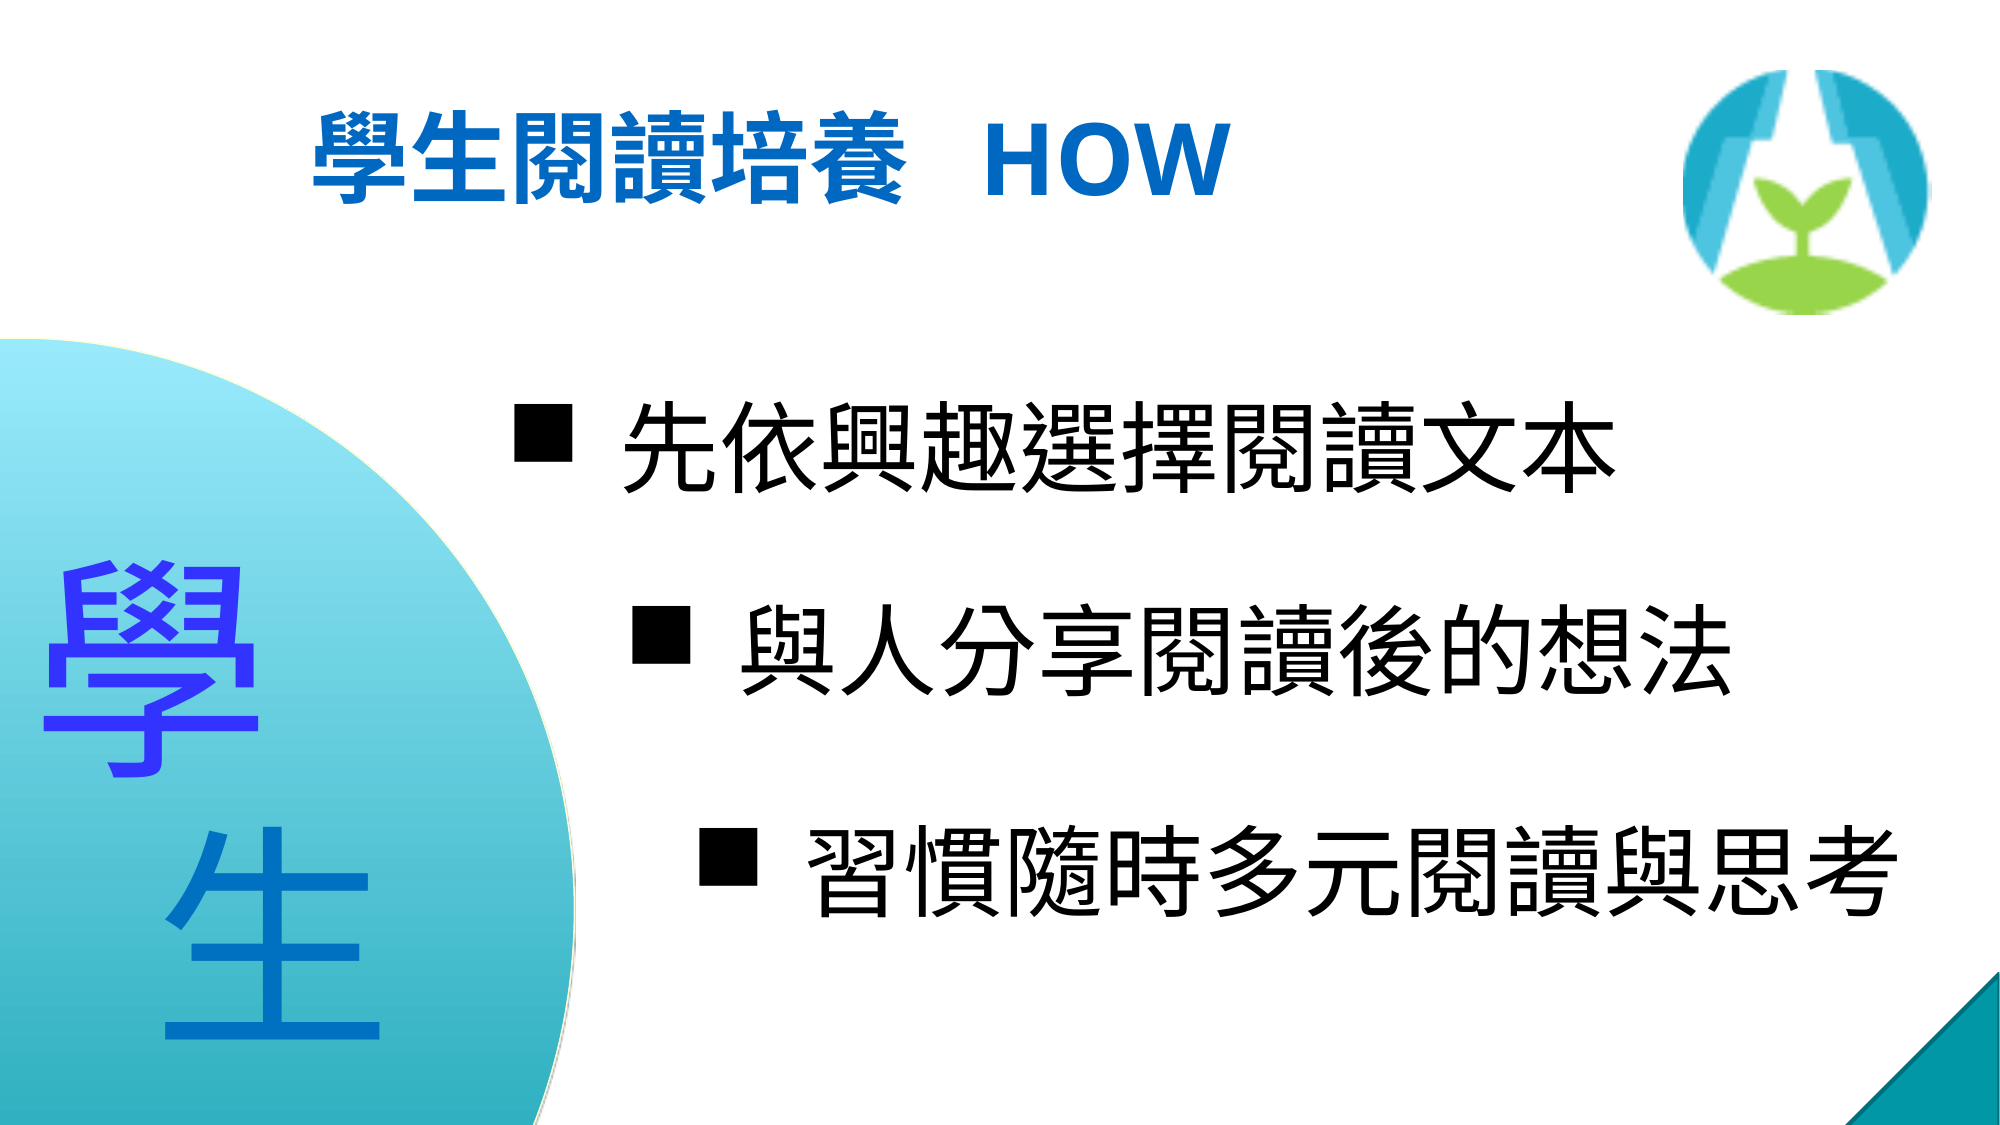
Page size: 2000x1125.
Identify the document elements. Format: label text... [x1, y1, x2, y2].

text_box 學 [16, 512, 287, 815]
text_box 與人分享閱讀後的想法 [609, 556, 1780, 741]
picture [1683, 70, 1932, 315]
title 先依興趣選擇閱讀文本 [491, 353, 1662, 538]
text_box [0, 338, 575, 1125]
text_box [1848, 973, 2000, 1125]
text_box 習慣隨時多元閱讀與思考 [676, 777, 1945, 962]
text_box 學生閱讀培養 HOW [0, 84, 1686, 236]
text_box 生 [137, 781, 408, 1085]
